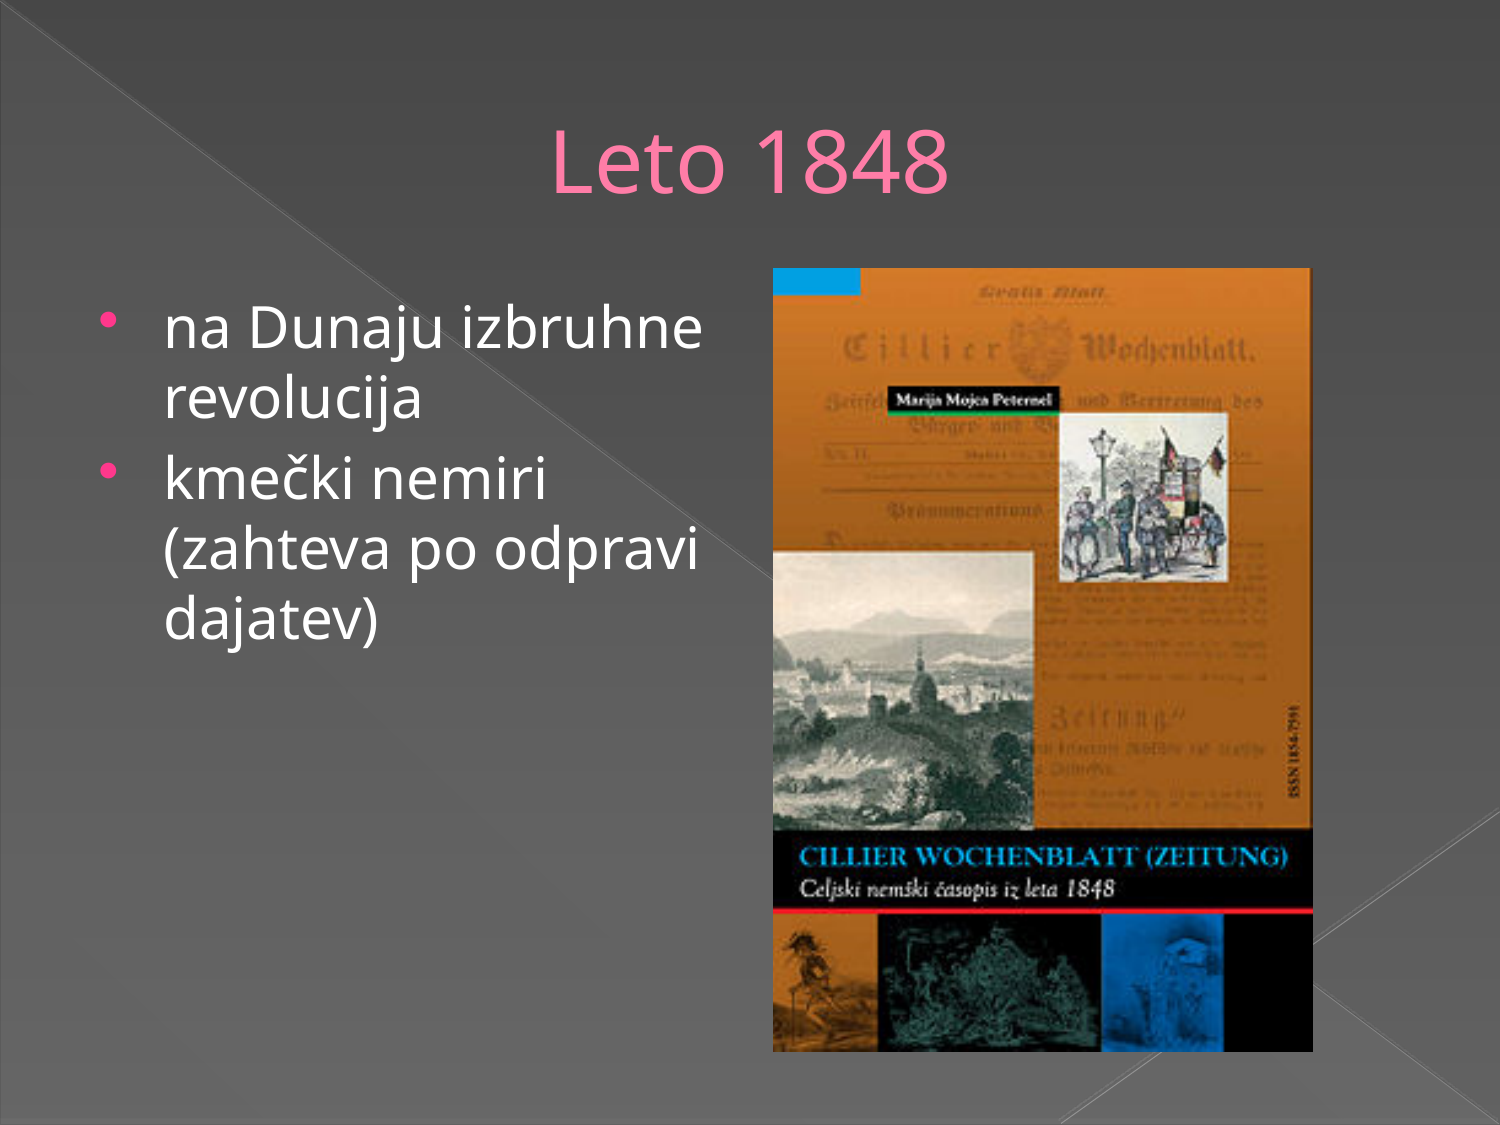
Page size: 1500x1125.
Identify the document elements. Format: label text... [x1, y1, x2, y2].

picture [773, 268, 1313, 1052]
list na Dunaju izbruhne revolucija kmečki nemiri (zahteva po odpravi dajatev) [75, 282, 738, 1025]
title Leto 1848 [75, 43, 1425, 274]
